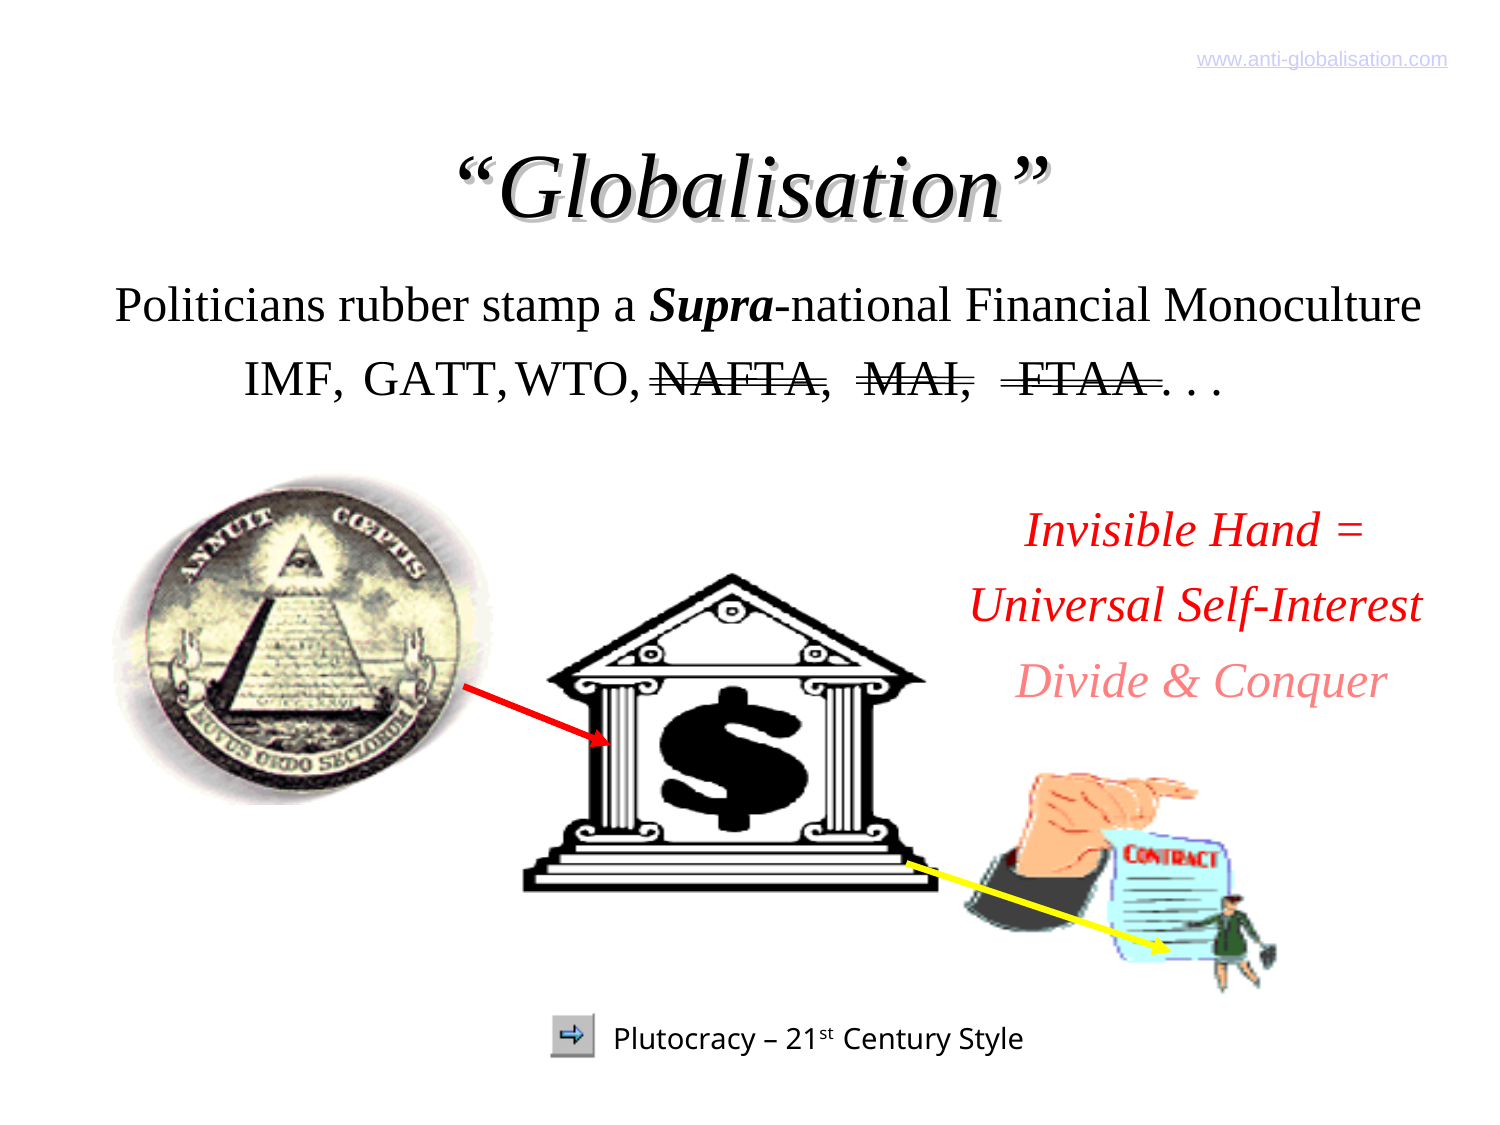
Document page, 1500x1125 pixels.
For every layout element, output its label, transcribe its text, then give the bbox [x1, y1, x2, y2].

text_box Plutocracy – 21st Century Style [187, 1012, 1301, 1063]
text_box FTAA . . . [970, 337, 1270, 413]
text_box GATT, [384, 337, 526, 413]
text_box NAFTA, [668, 337, 857, 413]
picture [522, 572, 941, 893]
text_box www.anti-globalisation.com [1182, 37, 1463, 78]
picture [962, 788, 1287, 1007]
text_box MAI, [857, 384, 970, 413]
picture [549, 1012, 599, 1060]
picture [112, 449, 493, 805]
text_box MAI, [857, 337, 970, 376]
text_box WTO, [526, 337, 668, 413]
title “Globalisation” [112, 99, 1388, 262]
text_box Politicians rubber stamp a Supra-national Financial Monoculture [74, 262, 1463, 338]
text_box IMF, [204, 337, 384, 413]
text_box Invisible Hand = Universal Self-Interest Divide & Conquer [862, 487, 1500, 788]
